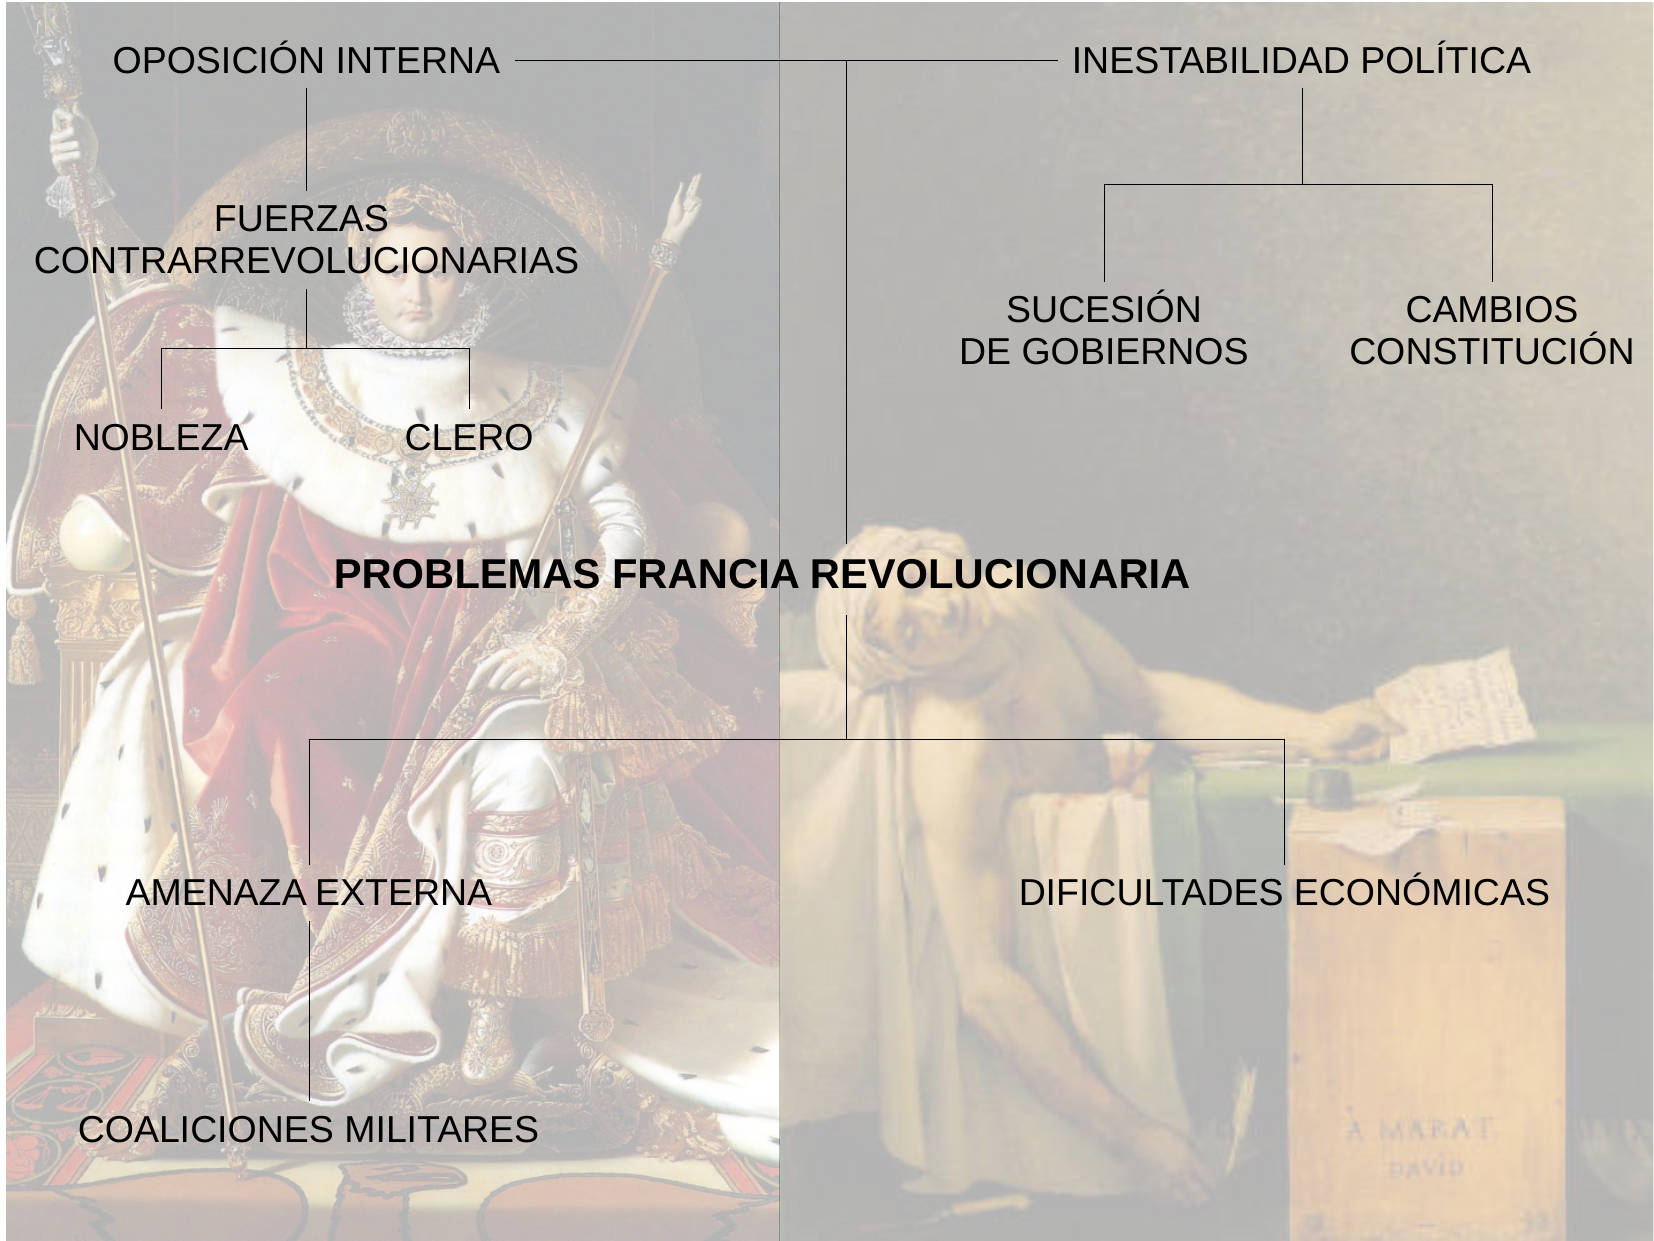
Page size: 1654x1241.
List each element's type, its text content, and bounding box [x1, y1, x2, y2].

text_box DIFICULTADES ECONÓMICAS [1003, 864, 1566, 922]
text_box NOBLEZA [59, 408, 264, 466]
text_box COALICIONES MILITARES [63, 1100, 556, 1158]
text_box CAMBIOS CONSTITUCIÓN [1334, 281, 1651, 381]
picture [6, 2, 1654, 1241]
text_box CLERO [389, 408, 549, 466]
text_box INESTABILIDAD POLÍTICA [1057, 31, 1548, 89]
text_box AMENAZA EXTERNA [110, 864, 508, 922]
text_box FUERZAS CONTRARREVOLUCIONARIAS [19, 190, 595, 290]
text_box OPOSICIÓN INTERNA [98, 31, 516, 89]
text_box SUCESIÓN DE GOBIERNOS [944, 281, 1264, 381]
text_box PROBLEMAS FRANCIA REVOLUCIONARIA [318, 543, 1374, 616]
